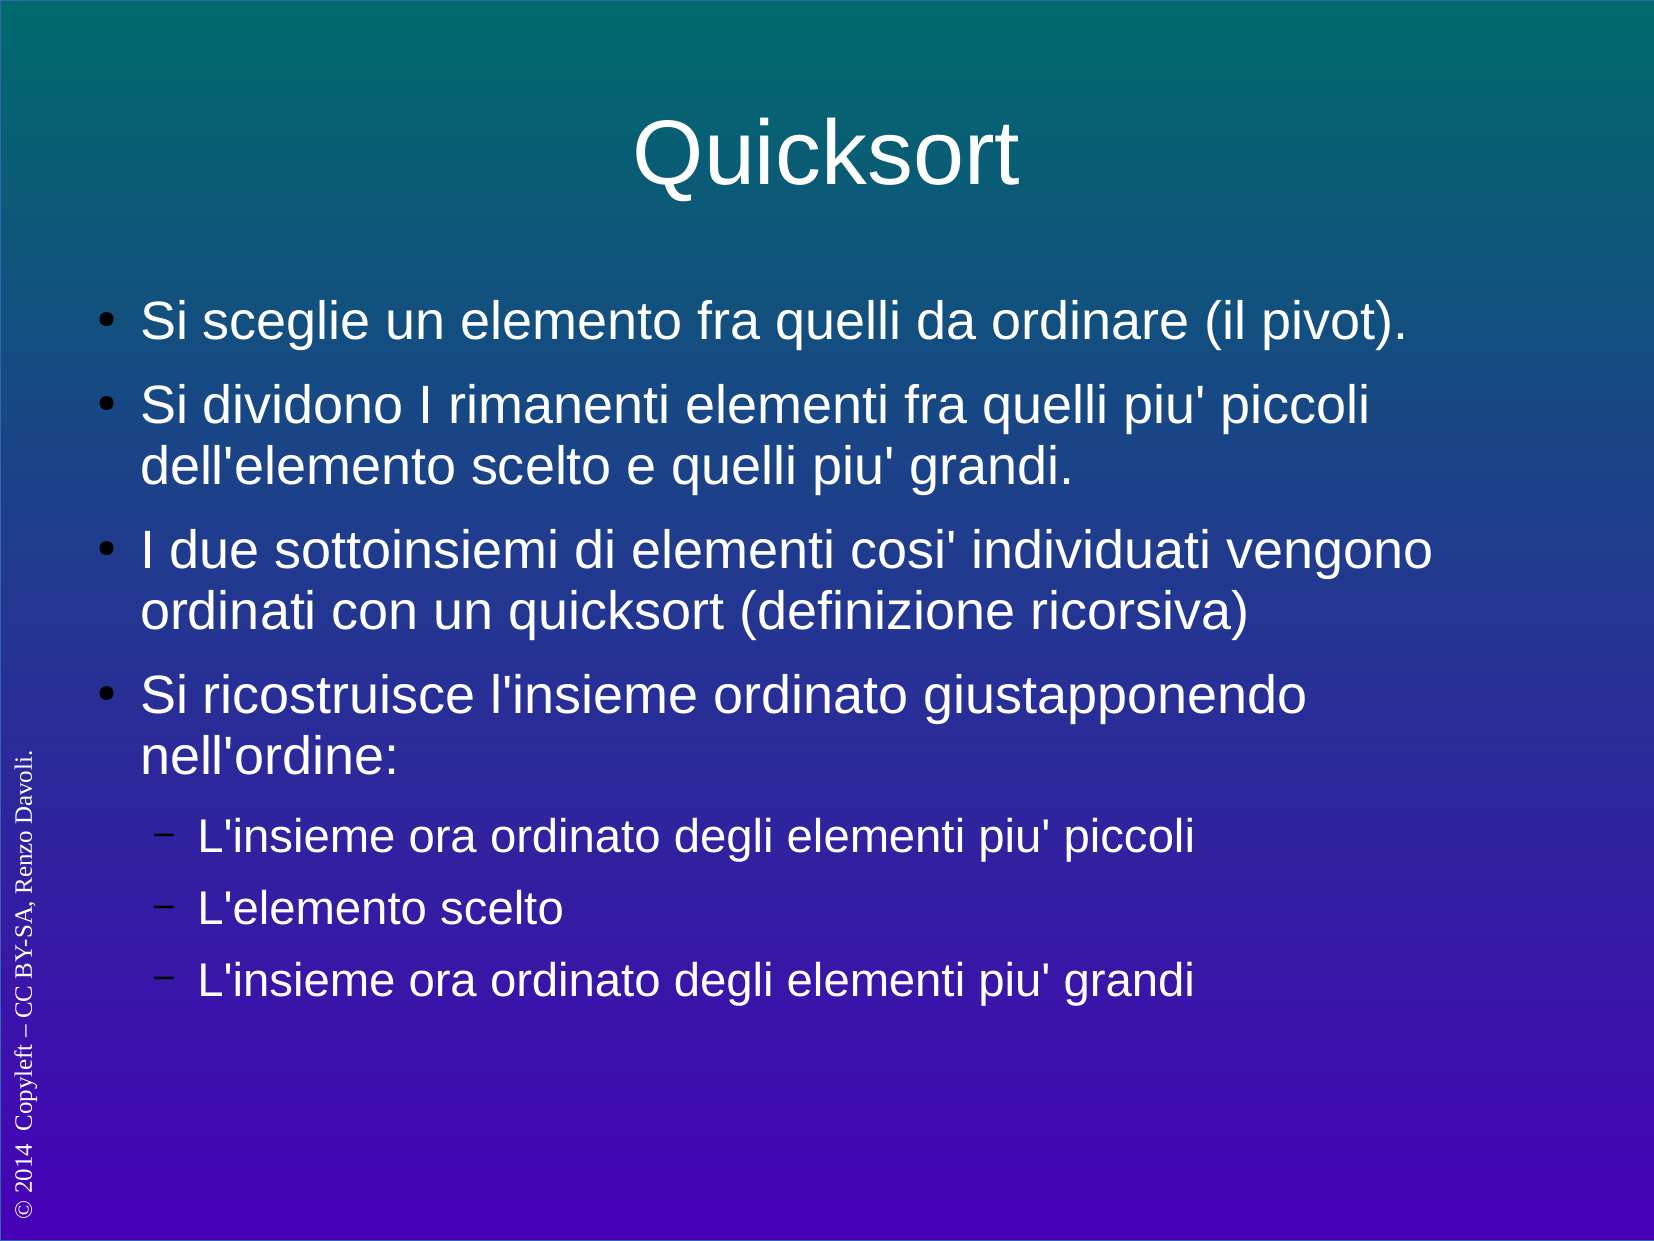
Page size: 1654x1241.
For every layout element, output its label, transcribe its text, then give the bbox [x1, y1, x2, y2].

list Si sceglie un elemento fra quelli da ordinare (il pivot). Si dividono I rimanenti elementi fra quelli piu' piccoli dell'elemento scelto e quelli piu' grandi. I due sottoinsiemi di elementi cosi' individuati vengono ordinati con un quicksort (definizione ricorsiva) Si ricostruisce l'insieme ordinato giustapponendo nell'ordine: L'insieme ora ordinato degli elementi piu' piccoli L'elemento scelto L'insieme ora ordinato degli elementi piu' grandi [82, 290, 1571, 1010]
title Quicksort [82, 49, 1571, 257]
